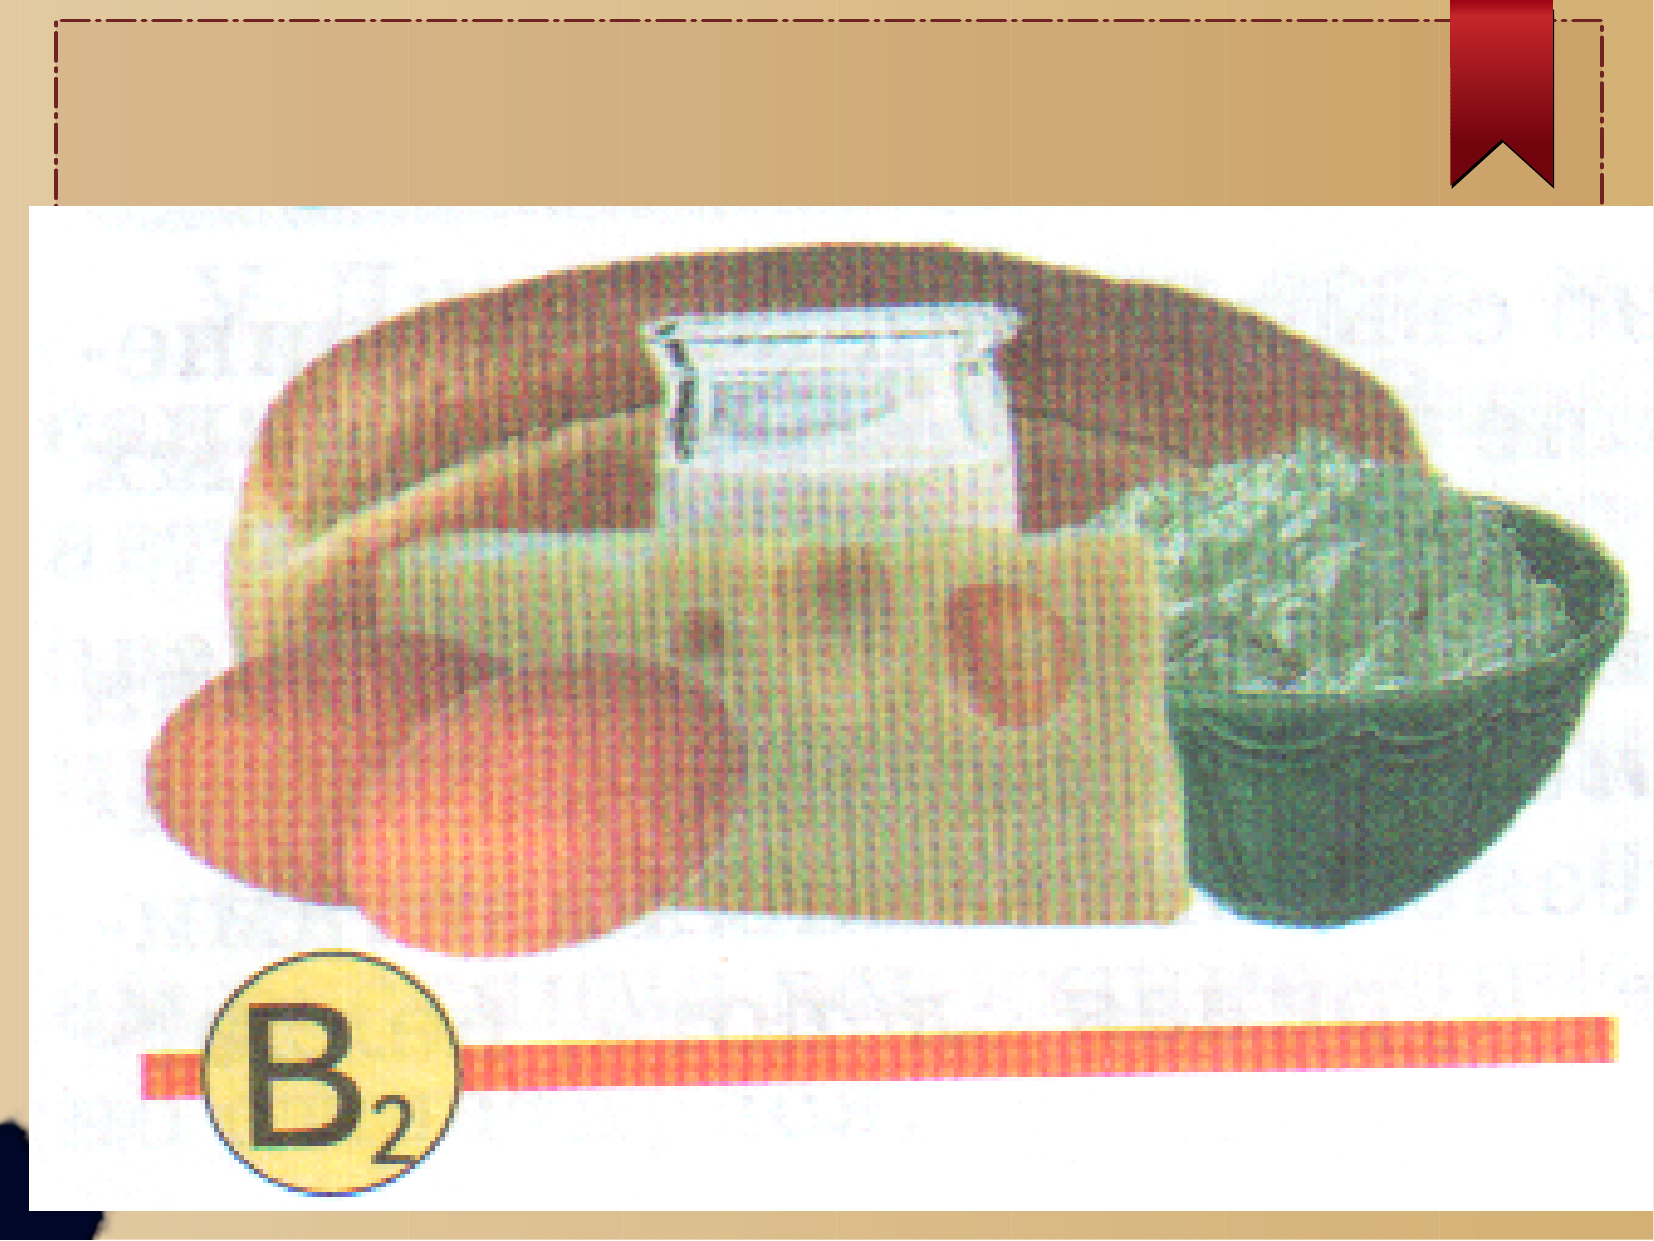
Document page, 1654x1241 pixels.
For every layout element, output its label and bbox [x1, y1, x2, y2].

picture [29, 206, 1654, 1211]
